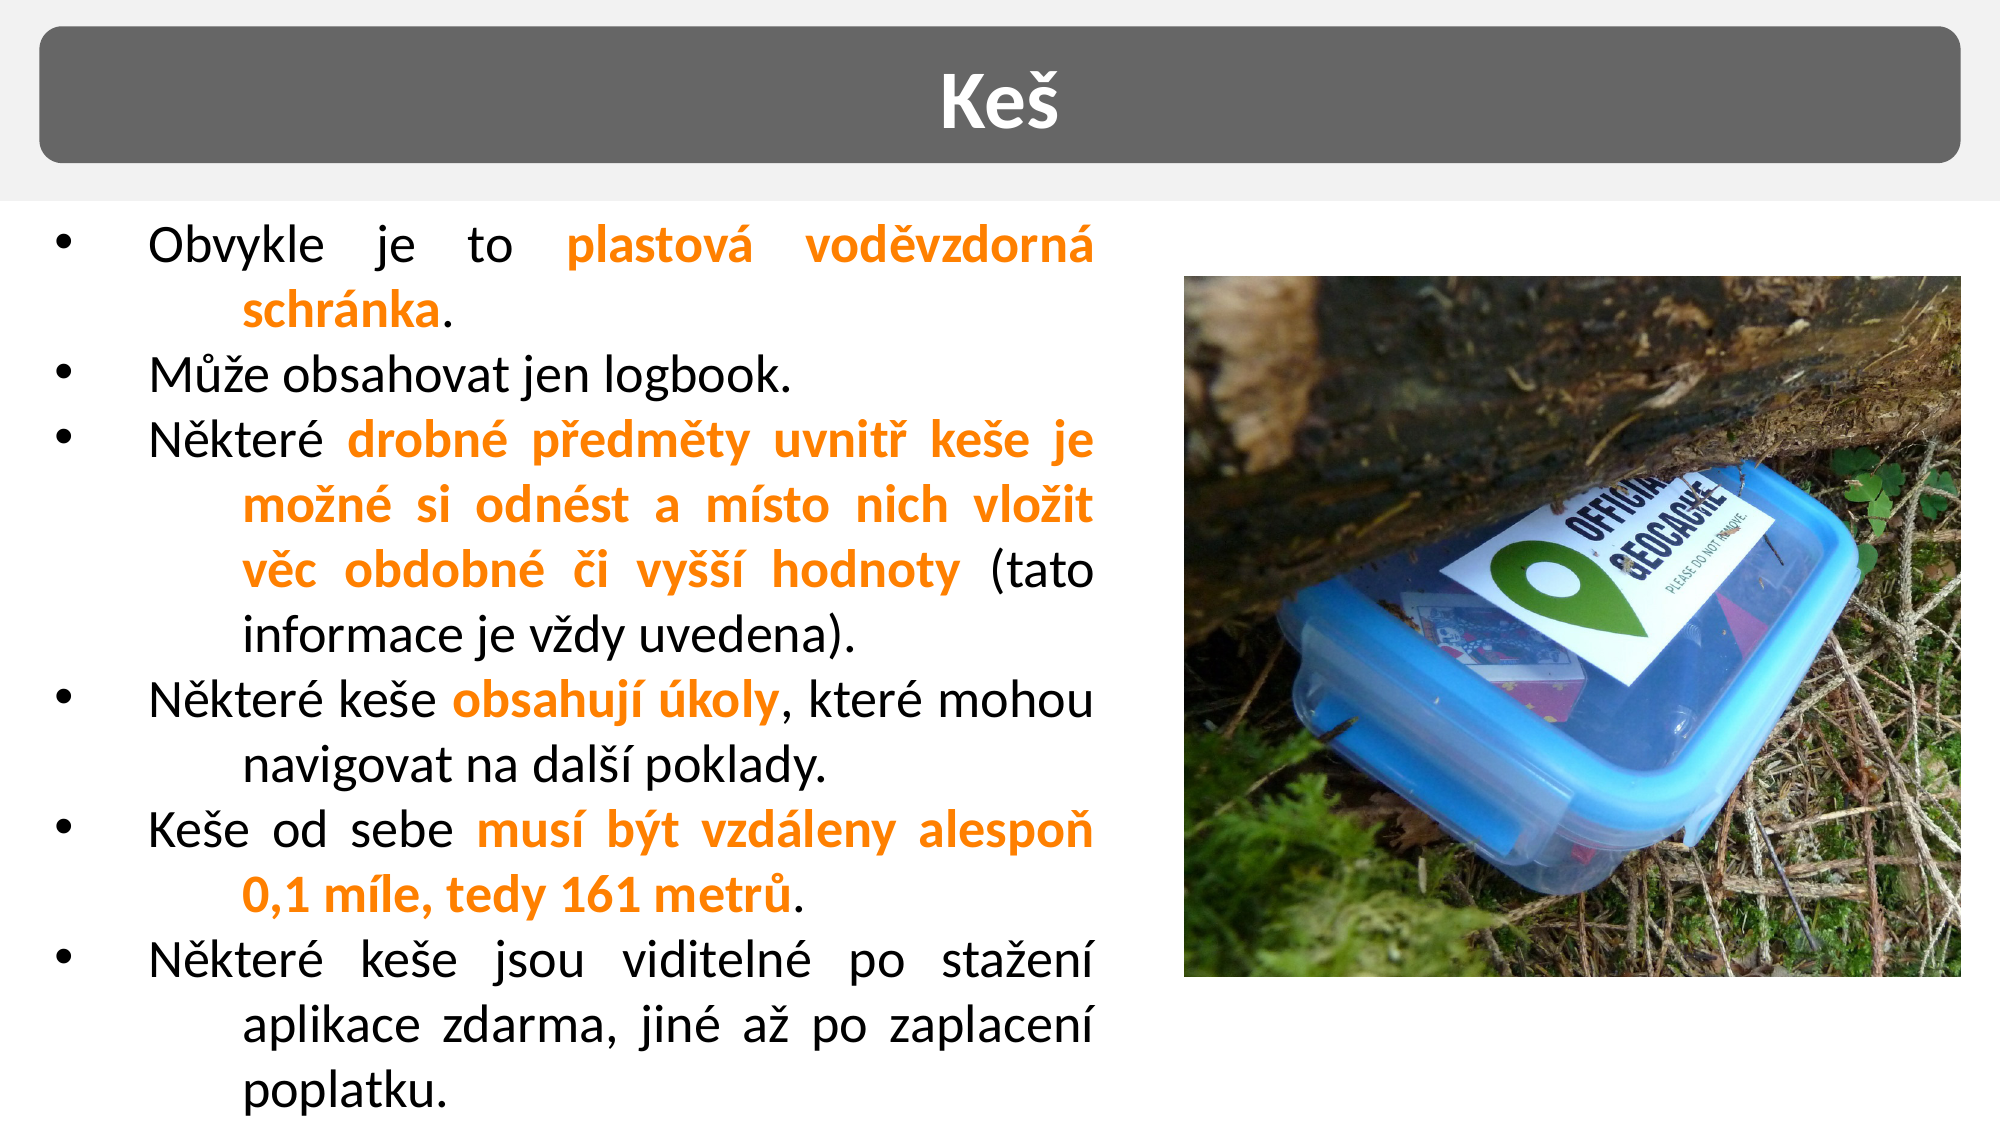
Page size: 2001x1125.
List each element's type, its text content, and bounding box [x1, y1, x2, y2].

picture [1184, 276, 1961, 977]
text_box Keš [39, 26, 1961, 164]
text_box [0, 0, 2000, 201]
text_box Obvykle je to plastová voděvzdorná schránka. Může obsahovat jen logbook. Některé drobné předměty uvnitř keše je možné si odnést a místo nich vložit věc obdobné či vyšší hodnoty (tato informace je vždy uvedena). Některé keše obsahují úkoly, které mohou navigovat na další poklady. Keše od sebe musí být vzdáleny alespoň 0,1 míle, tedy 161 metrů. Některé keše jsou viditelné po stažení aplikace zdarma, jiné až po zaplacení poplatku. [39, 201, 1111, 1125]
